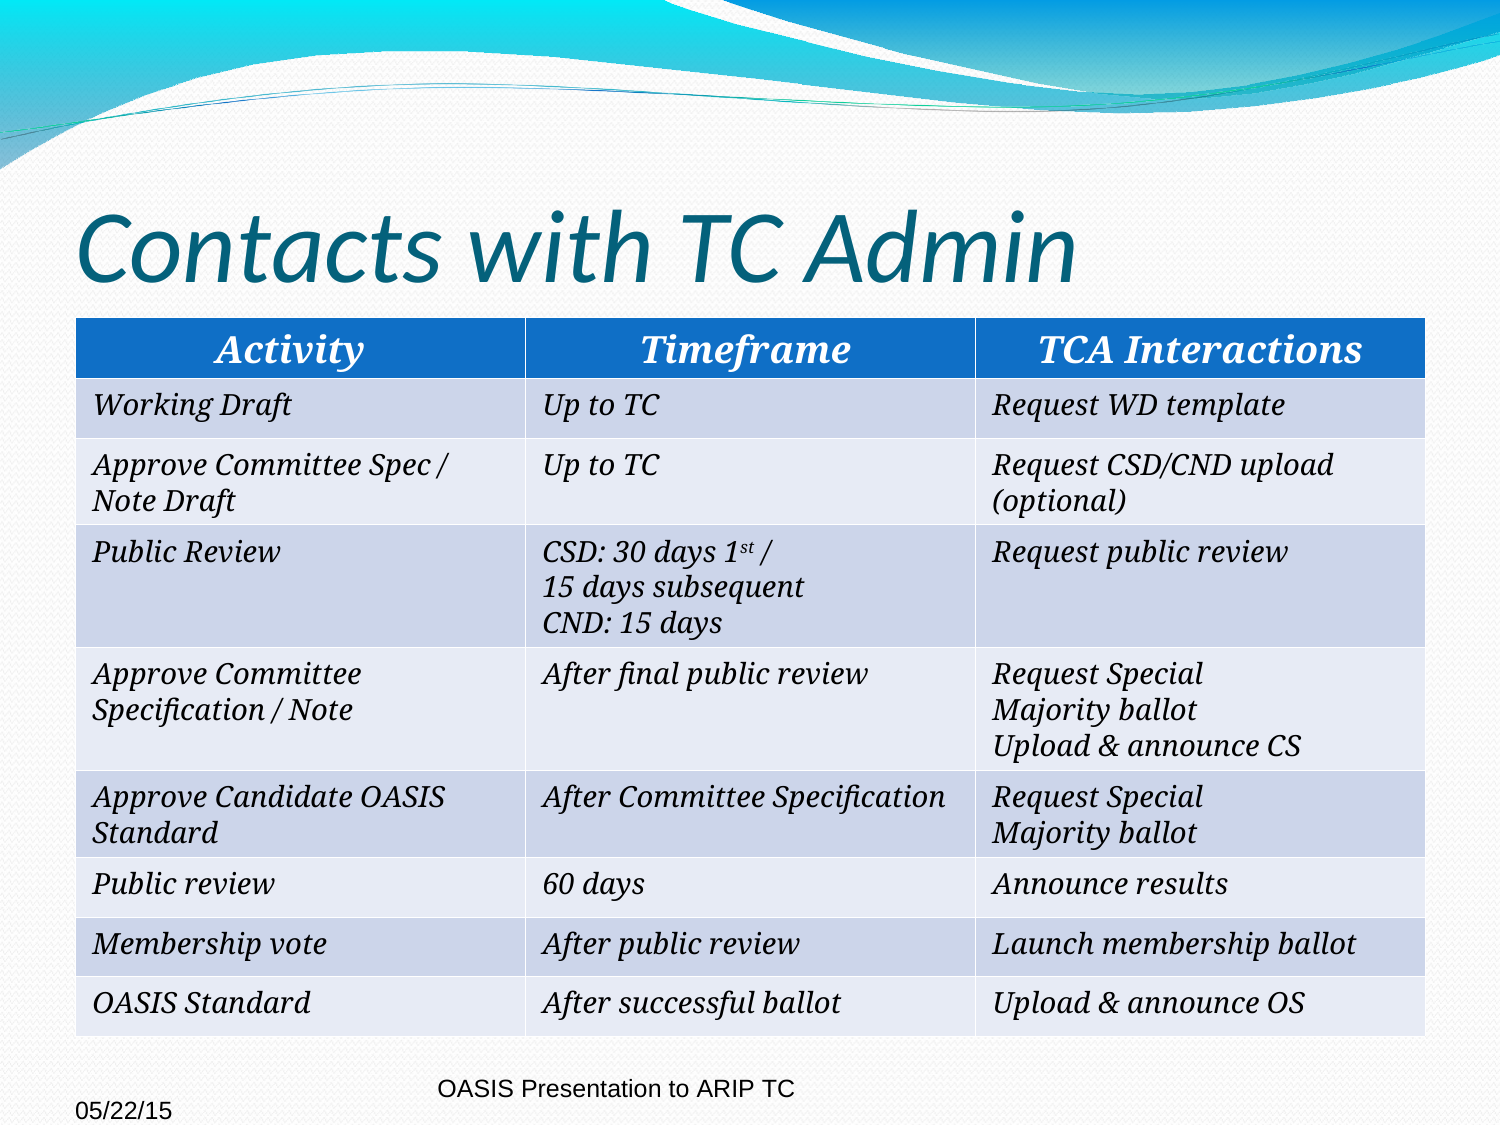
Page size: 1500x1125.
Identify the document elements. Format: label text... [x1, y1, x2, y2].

table_cell CSD: 30 days 1st / 15 days subsequent CND: 15 days [526, 525, 975, 647]
table_cell After public review [526, 918, 975, 976]
table_cell After Committee Specification [526, 771, 975, 857]
table_cell Up to TC [526, 439, 975, 524]
table_header TCA Interactions [976, 318, 1425, 378]
table_cell Membership vote [76, 918, 525, 976]
table_cell Announce results [976, 858, 1425, 917]
table_cell Request public review [976, 525, 1425, 647]
table_cell OASIS Standard [76, 977, 525, 1036]
table_cell 60 days [526, 858, 975, 917]
table_cell Public review [76, 858, 525, 917]
table_cell Approve Candidate OASIS Standard [76, 771, 525, 857]
text_box 05/22/15 [75, 1087, 425, 1125]
table_cell Upload & announce OS [976, 977, 1425, 1036]
table_cell Request WD template [976, 379, 1425, 438]
table_cell Launch membership ballot [976, 918, 1425, 976]
text_box Contacts with TC Admin [75, 115, 1426, 304]
table_cell After successful ballot [526, 977, 975, 982]
table_header Activity [76, 318, 525, 378]
table_cell Working Draft [76, 379, 525, 438]
table_cell Up to TC [526, 379, 975, 438]
table_cell Request Special Majority ballot [976, 771, 1425, 857]
text_box OASIS Presentation to ARIP TC [437, 982, 988, 1103]
table_cell Public Review [76, 525, 525, 647]
table_cell Approve Committee Specification / Note [76, 648, 525, 770]
table_cell After final public review [526, 648, 975, 770]
table_cell Approve Committee Spec / Note Draft [76, 439, 525, 524]
table_cell Request Special Majority ballot Upload & announce CS [976, 648, 1425, 770]
table_cell Request CSD/CND upload (optional) [976, 439, 1425, 524]
table_header Timeframe [526, 318, 975, 378]
picture [0, 0, 1500, 1125]
